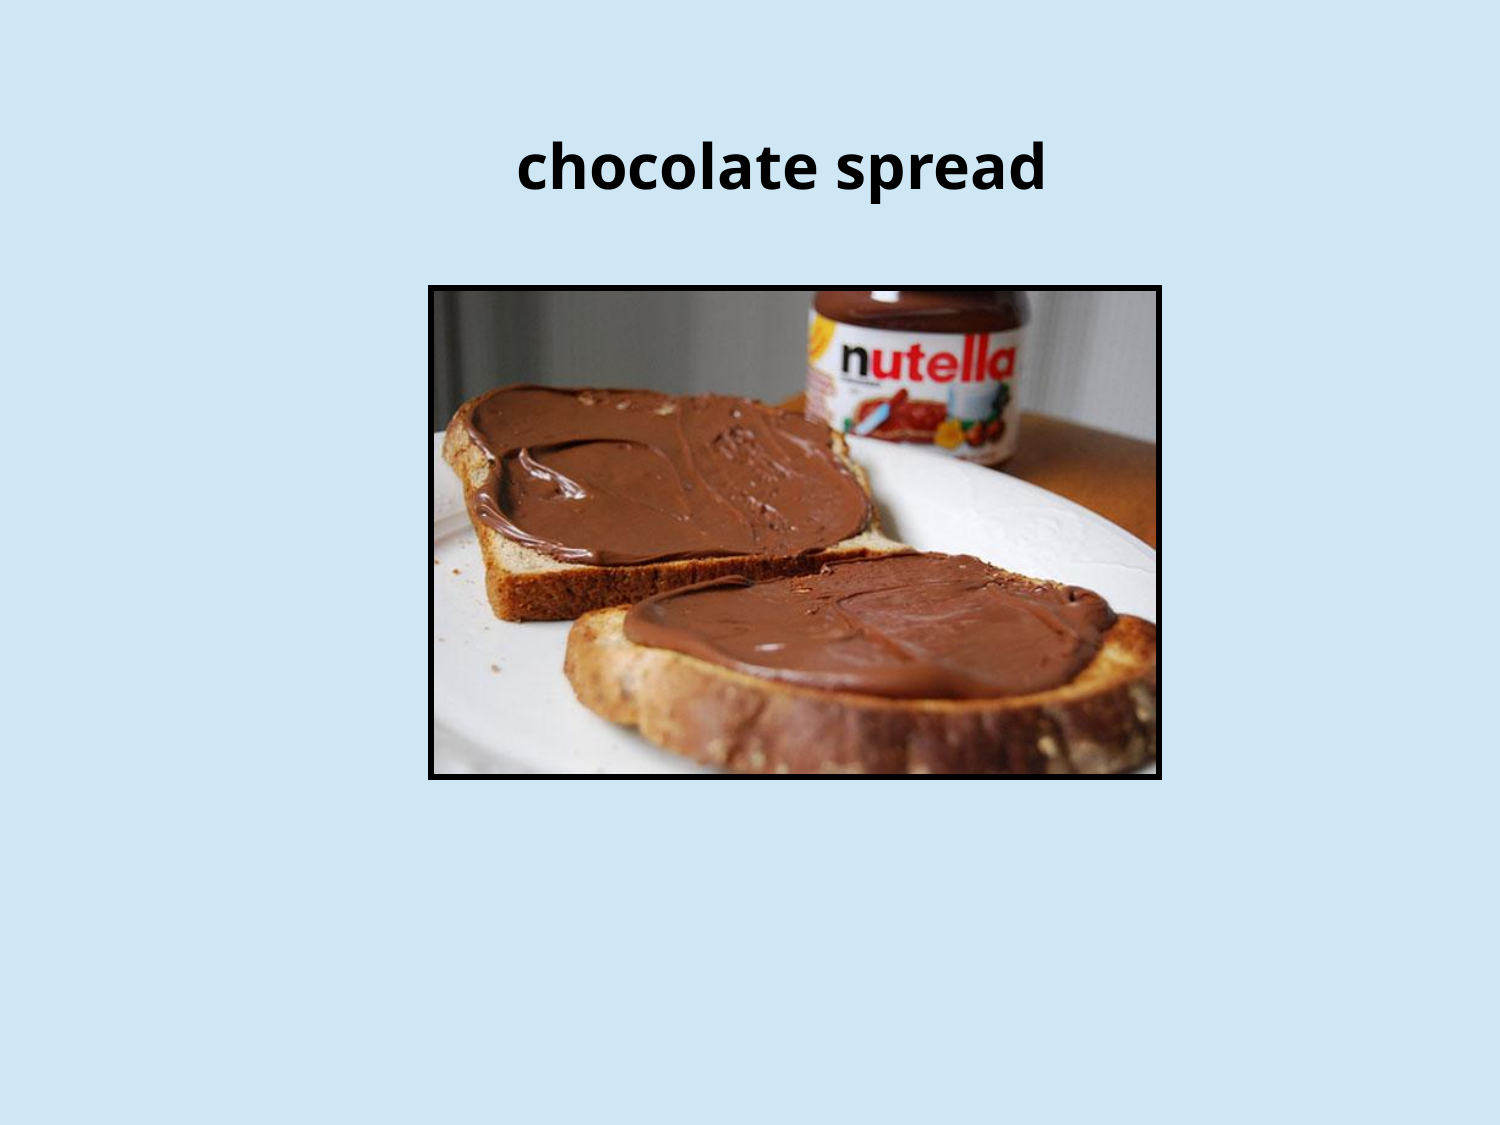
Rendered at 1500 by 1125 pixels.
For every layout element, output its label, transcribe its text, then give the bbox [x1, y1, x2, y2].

picture [434, 291, 1156, 775]
text_box chocolate spread [321, 44, 1243, 210]
